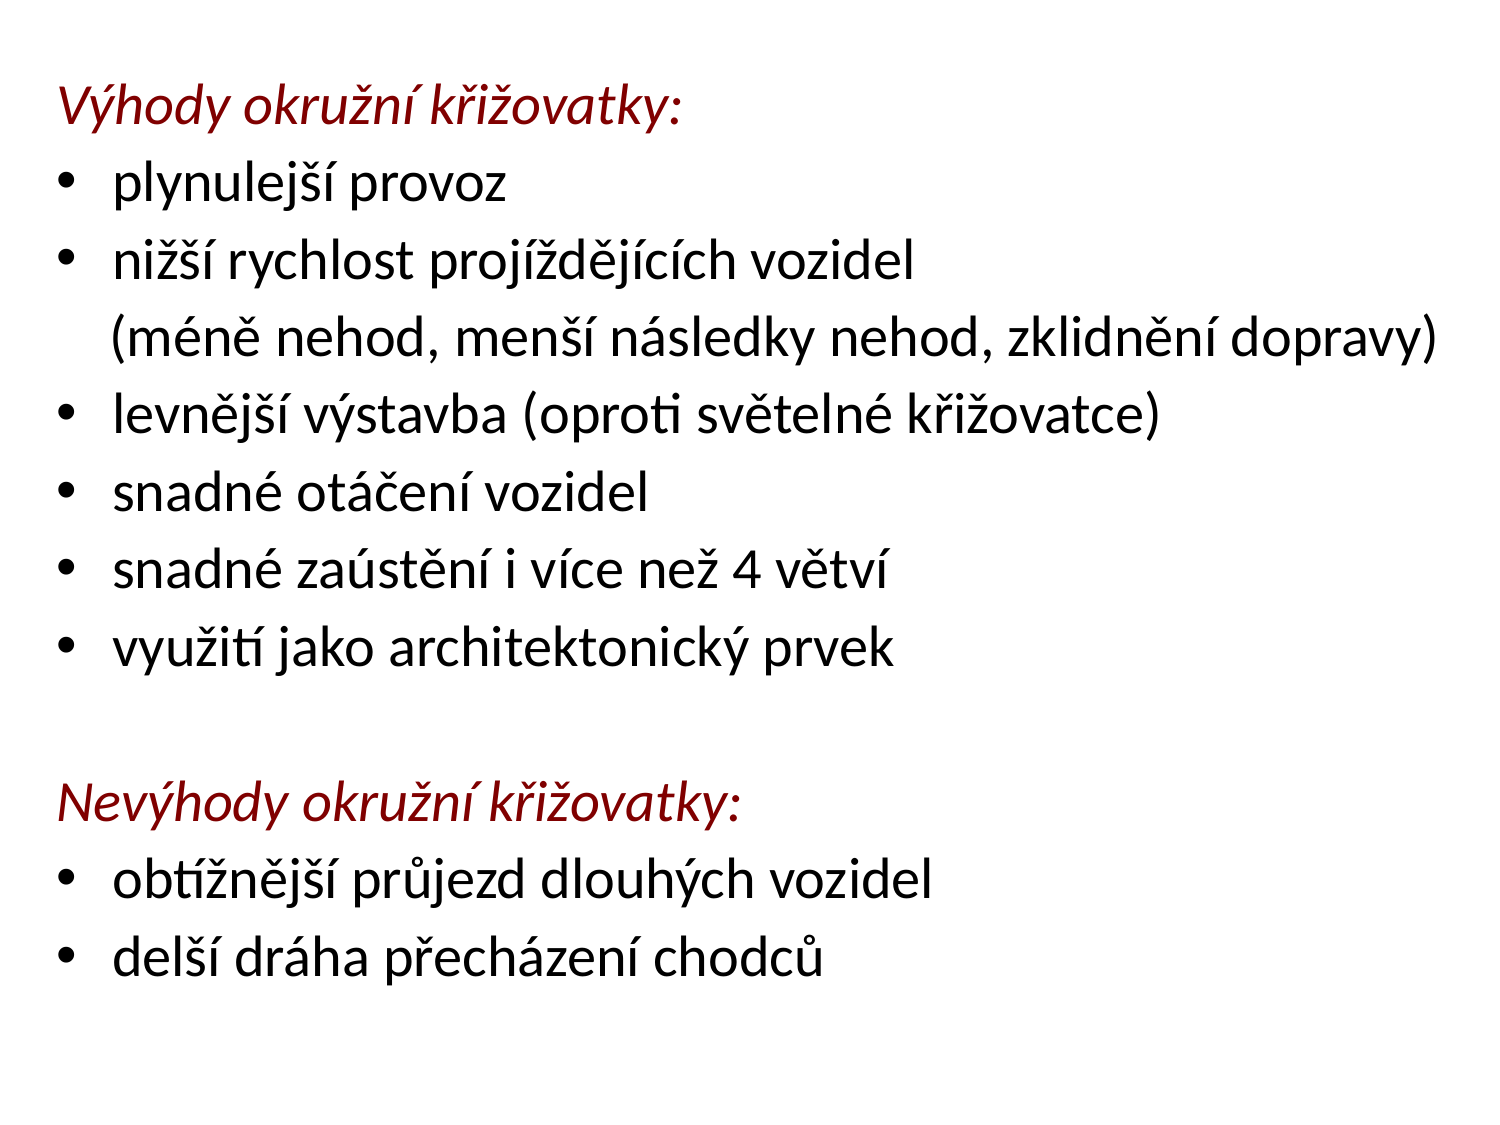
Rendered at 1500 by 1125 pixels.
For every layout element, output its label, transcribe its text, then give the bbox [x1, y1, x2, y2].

list Výhody okružní křižovatky: plynulejší provoz nižší rychlost projíždějících vozidel (méně nehod, menší následky nehod, zklidnění dopravy) levnější výstavba (oproti světelné křižovatce) snadné otáčení vozidel snadné zaústění i více než 4 větví využití jako architektonický prvek Nevýhody okružní křižovatky: obtížnější průjezd dlouhých vozidel delší dráha přecházení chodců [41, 66, 1500, 1083]
